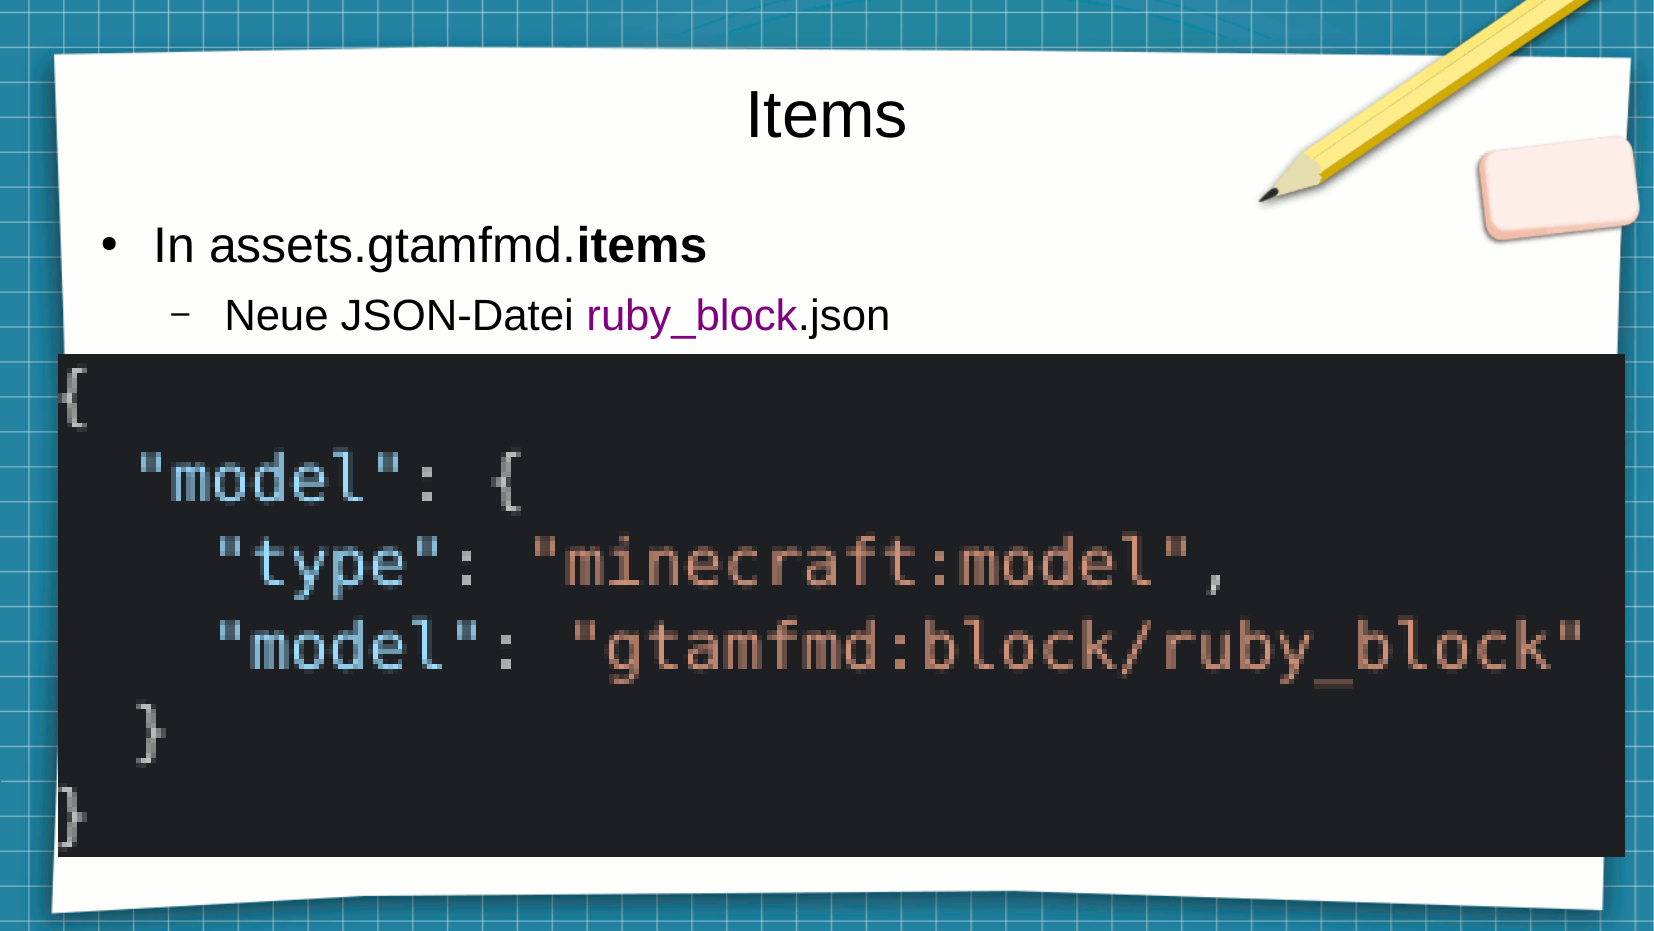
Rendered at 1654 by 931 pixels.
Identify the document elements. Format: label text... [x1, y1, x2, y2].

title Items [82, 37, 1571, 193]
picture [0, 0, 1654, 931]
list In assets.gtamfmd.items Neue JSON-Datei ruby_block.json [82, 217, 1571, 354]
